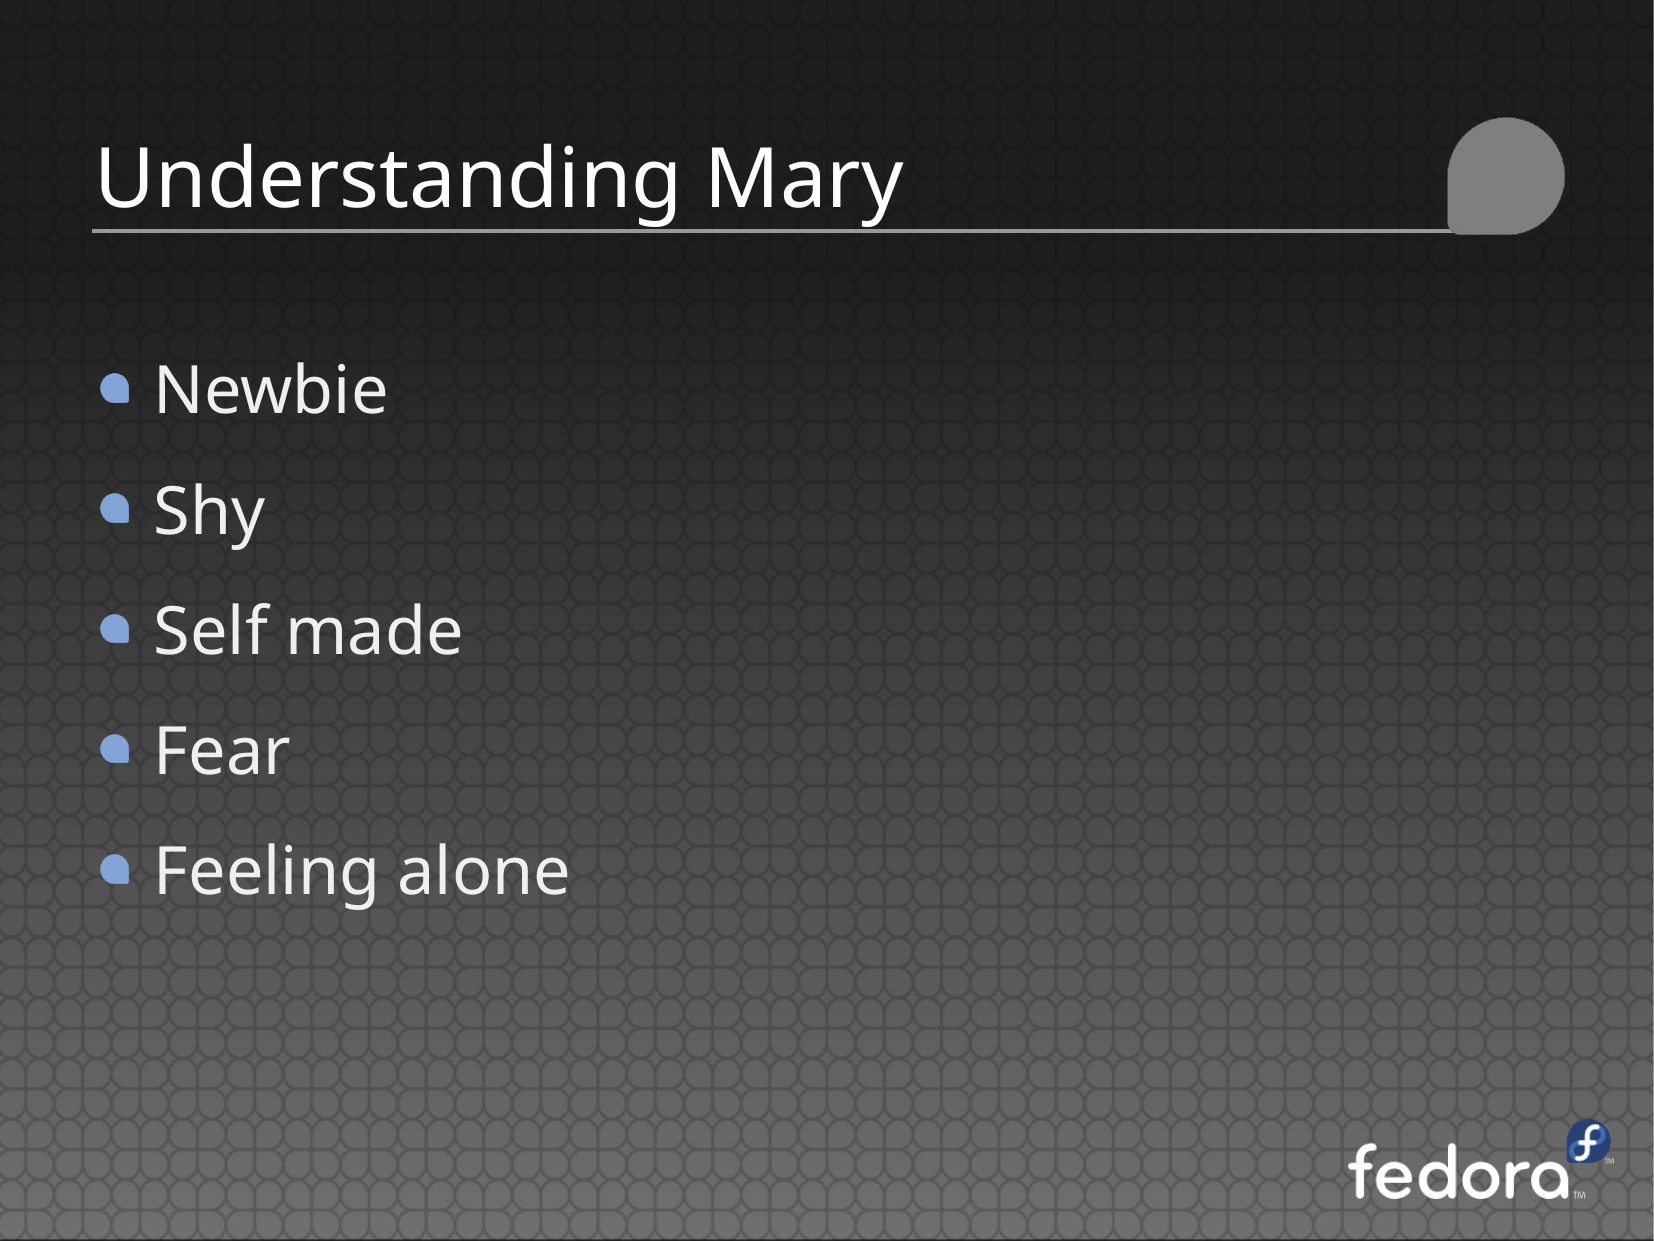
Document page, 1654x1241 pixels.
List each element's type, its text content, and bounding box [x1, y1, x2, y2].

list Newbie Shy Self made Fear Feeling alone [82, 342, 1571, 1147]
picture [0, 0, 1654, 1241]
title Understanding Mary [94, 100, 1426, 251]
